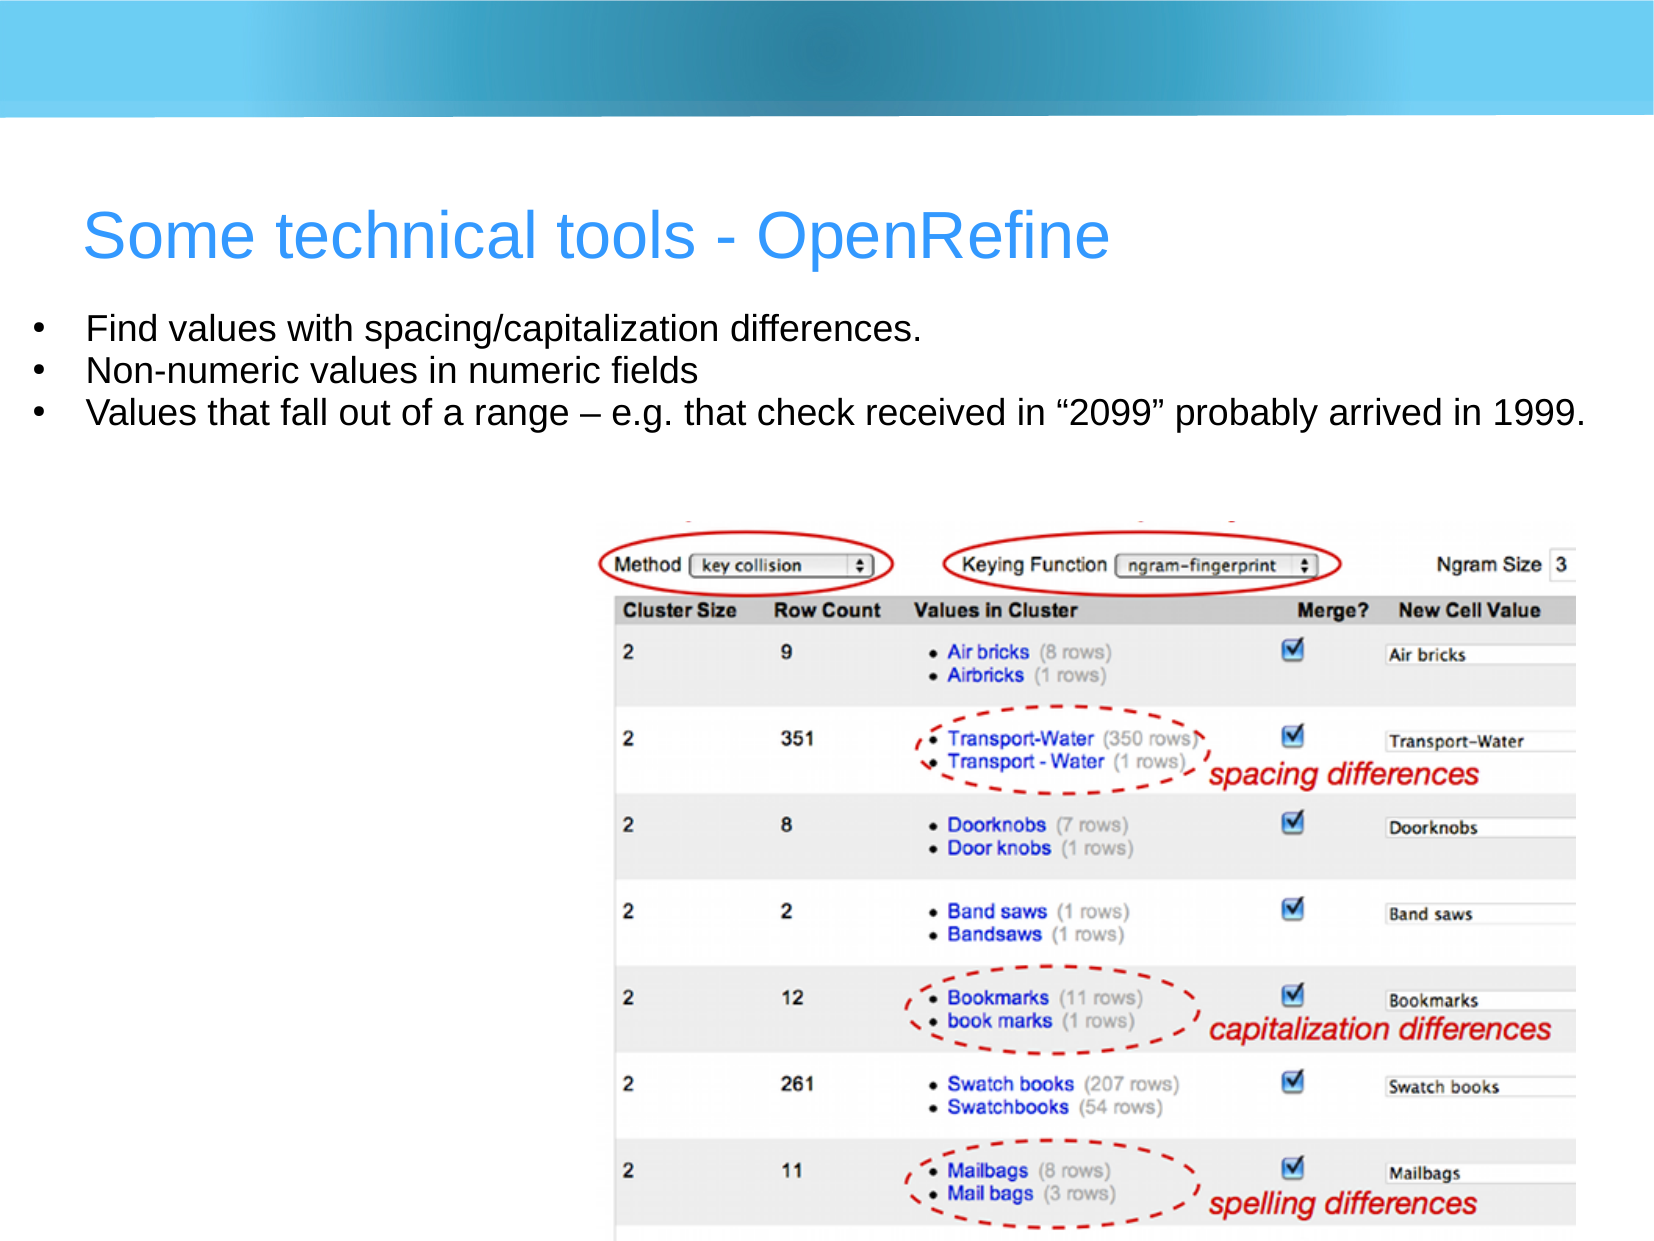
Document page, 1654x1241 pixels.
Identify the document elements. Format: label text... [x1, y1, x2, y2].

picture [0, 0, 1654, 1241]
text_box Find values with spacing/capitalization differences. Non-numeric values in numeric fields Values that fall out of a range – e.g. that check received in “2099” probably arrived in 1999. [0, 300, 1616, 579]
title Some technical tools - OpenRefine [82, 132, 1571, 300]
